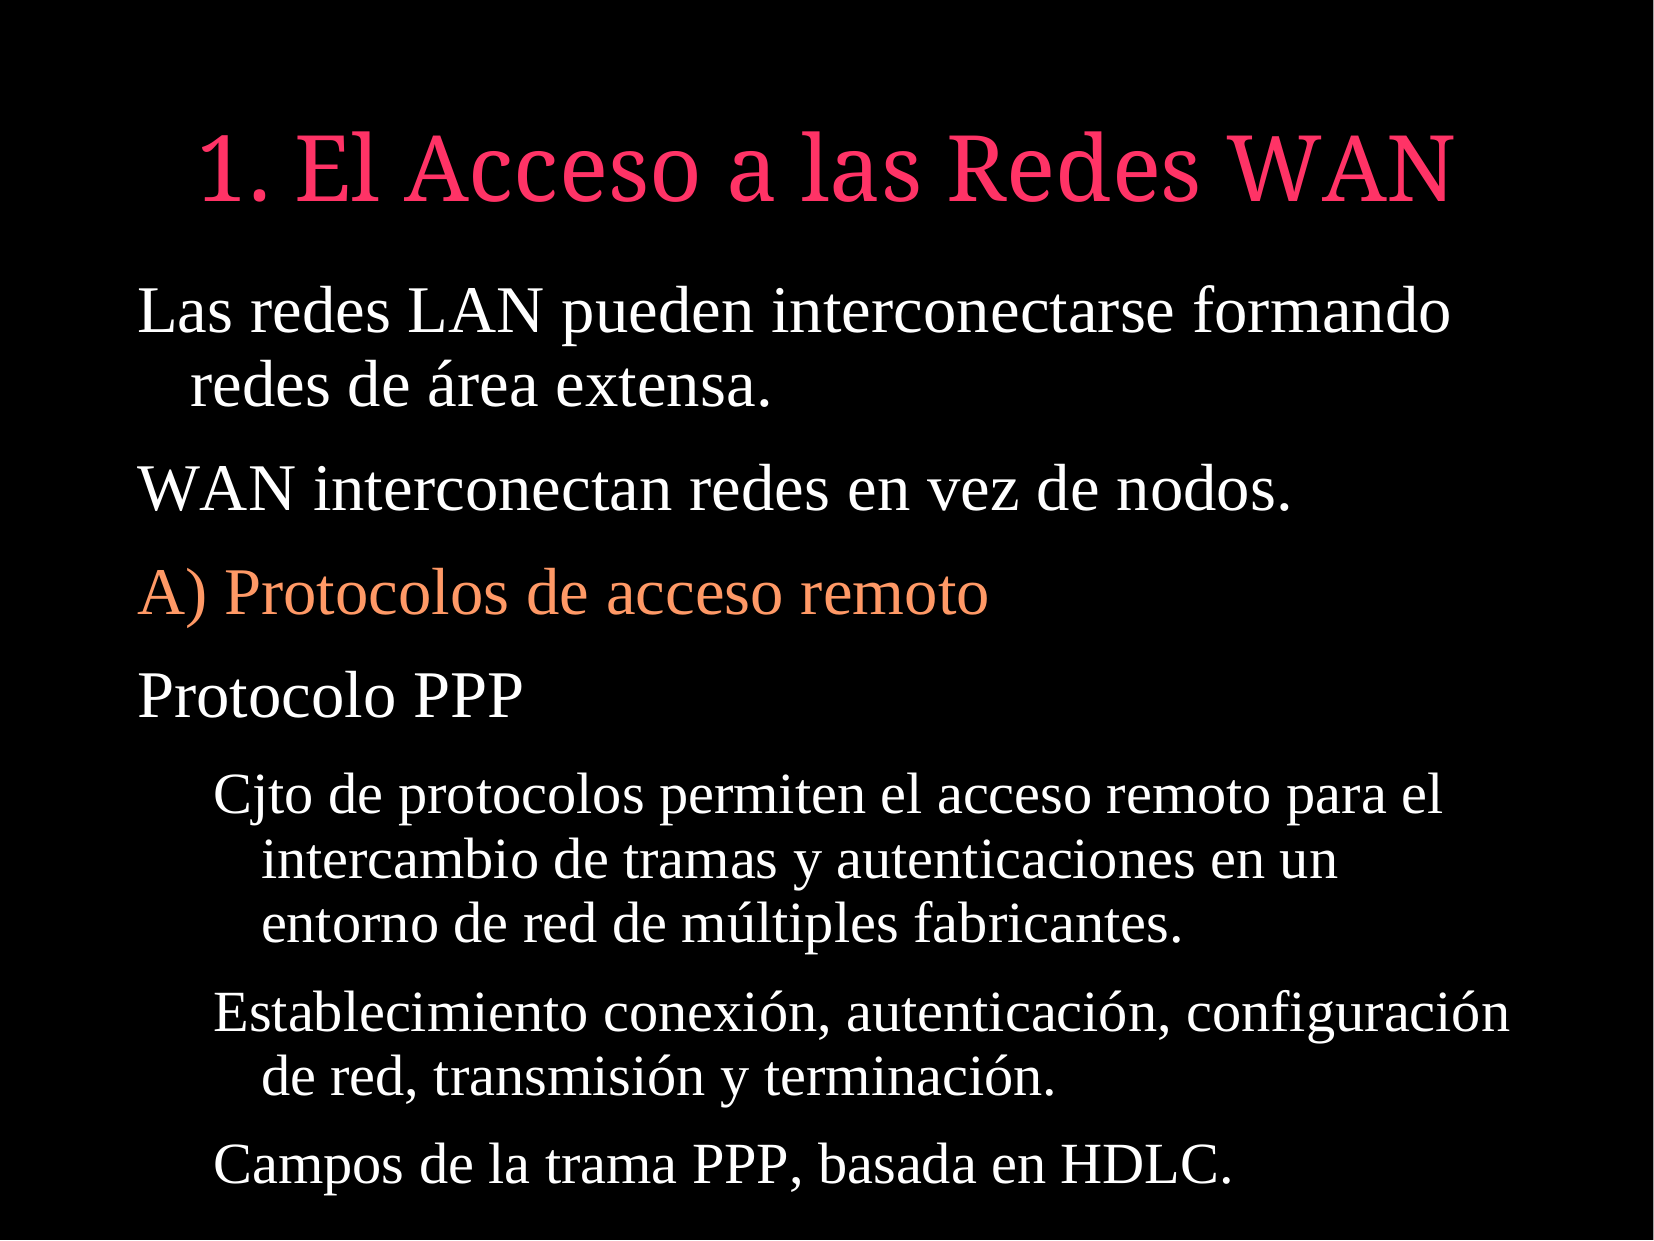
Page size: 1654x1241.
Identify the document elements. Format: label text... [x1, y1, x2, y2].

list Las redes LAN pueden interconectarse formando redes de área extensa. WAN interconectan redes en vez de nodos. A) Protocolos de acceso remoto Protocolo PPP Cjto de protocolos permiten el acceso remoto para el intercambio de tramas y autenticaciones en un entorno de red de múltiples fabricantes. Establecimiento conexión, autenticación, configuración de red, transmisión y terminación. Campos de la trama PPP, basada en HDLC. [119, 273, 1532, 1203]
title 1. El Acceso a las Redes WAN [121, 62, 1534, 270]
